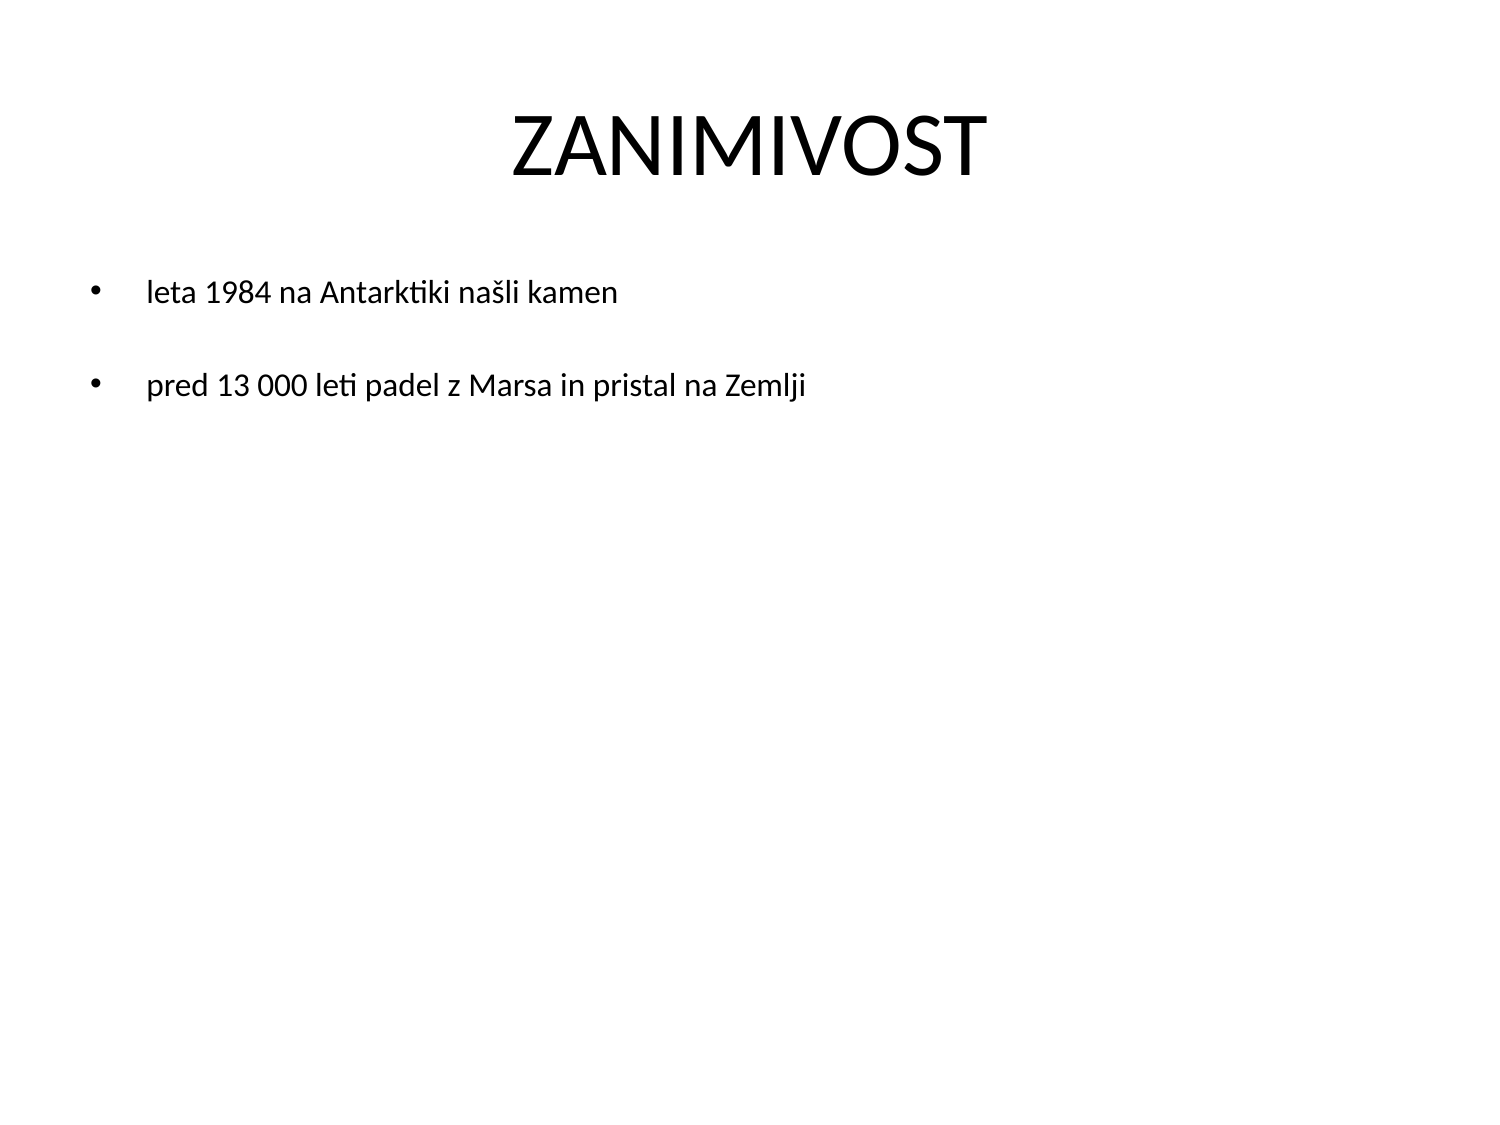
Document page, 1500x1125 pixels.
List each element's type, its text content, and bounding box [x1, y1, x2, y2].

list leta 1984 na Antarktiki našli kamen pred 13 000 leti padel z Marsa in pristal na Zemlji [75, 262, 1425, 1005]
title ZANIMIVOST [75, 45, 1425, 233]
